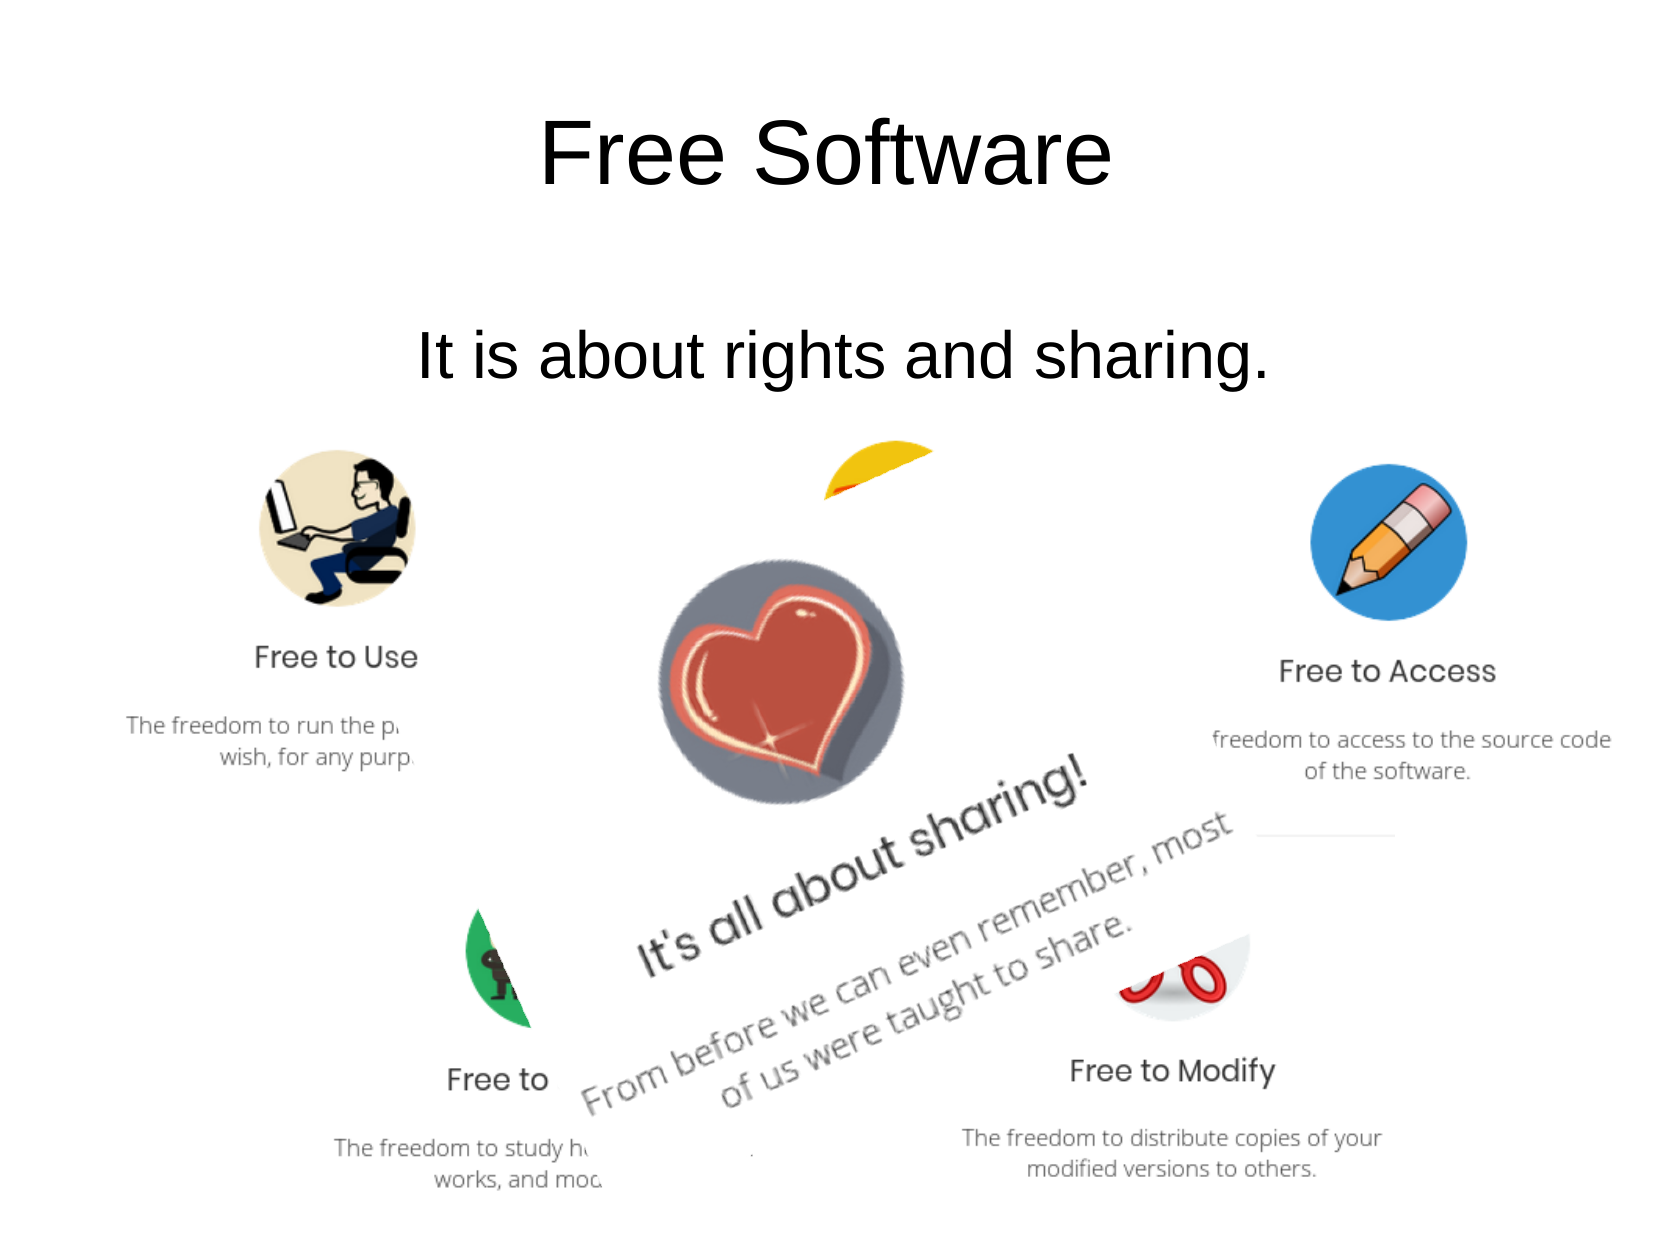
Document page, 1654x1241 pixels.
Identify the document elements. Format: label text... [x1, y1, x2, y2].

title Free Software [82, 49, 1571, 257]
subtitle It is about rights and sharing. [82, 290, 1571, 421]
picture [114, 394, 1621, 1216]
